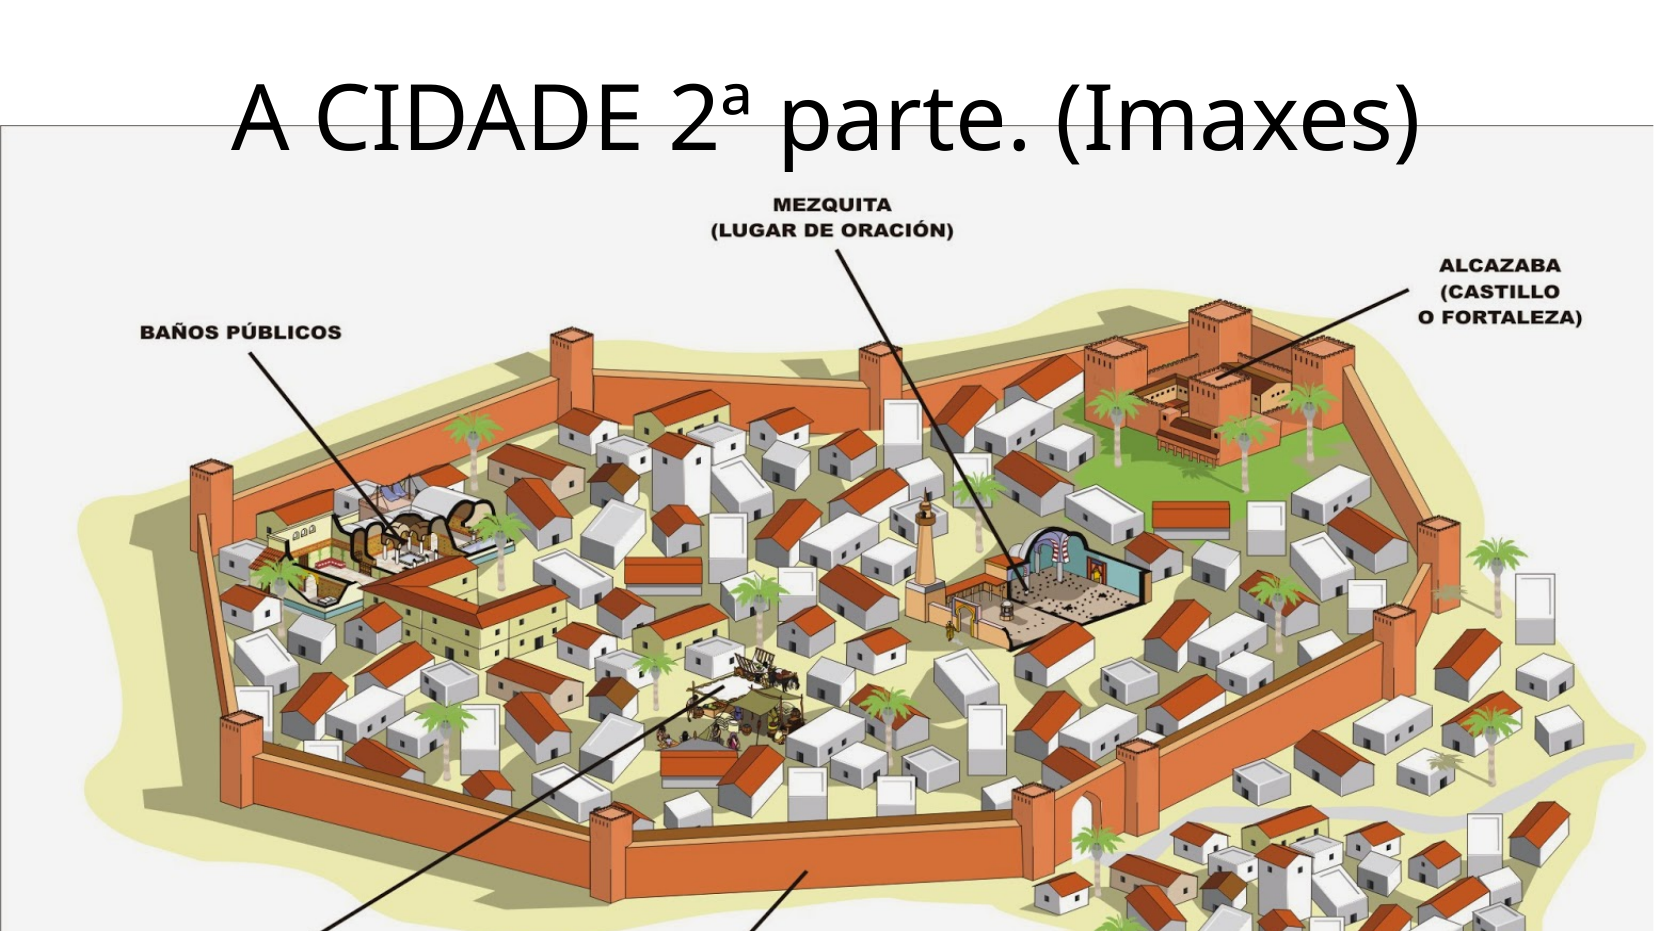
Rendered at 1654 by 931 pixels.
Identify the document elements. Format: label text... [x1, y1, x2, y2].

picture [0, 125, 1654, 931]
title A CIDADE 2ª parte. (Imaxes) [82, 0, 1571, 232]
